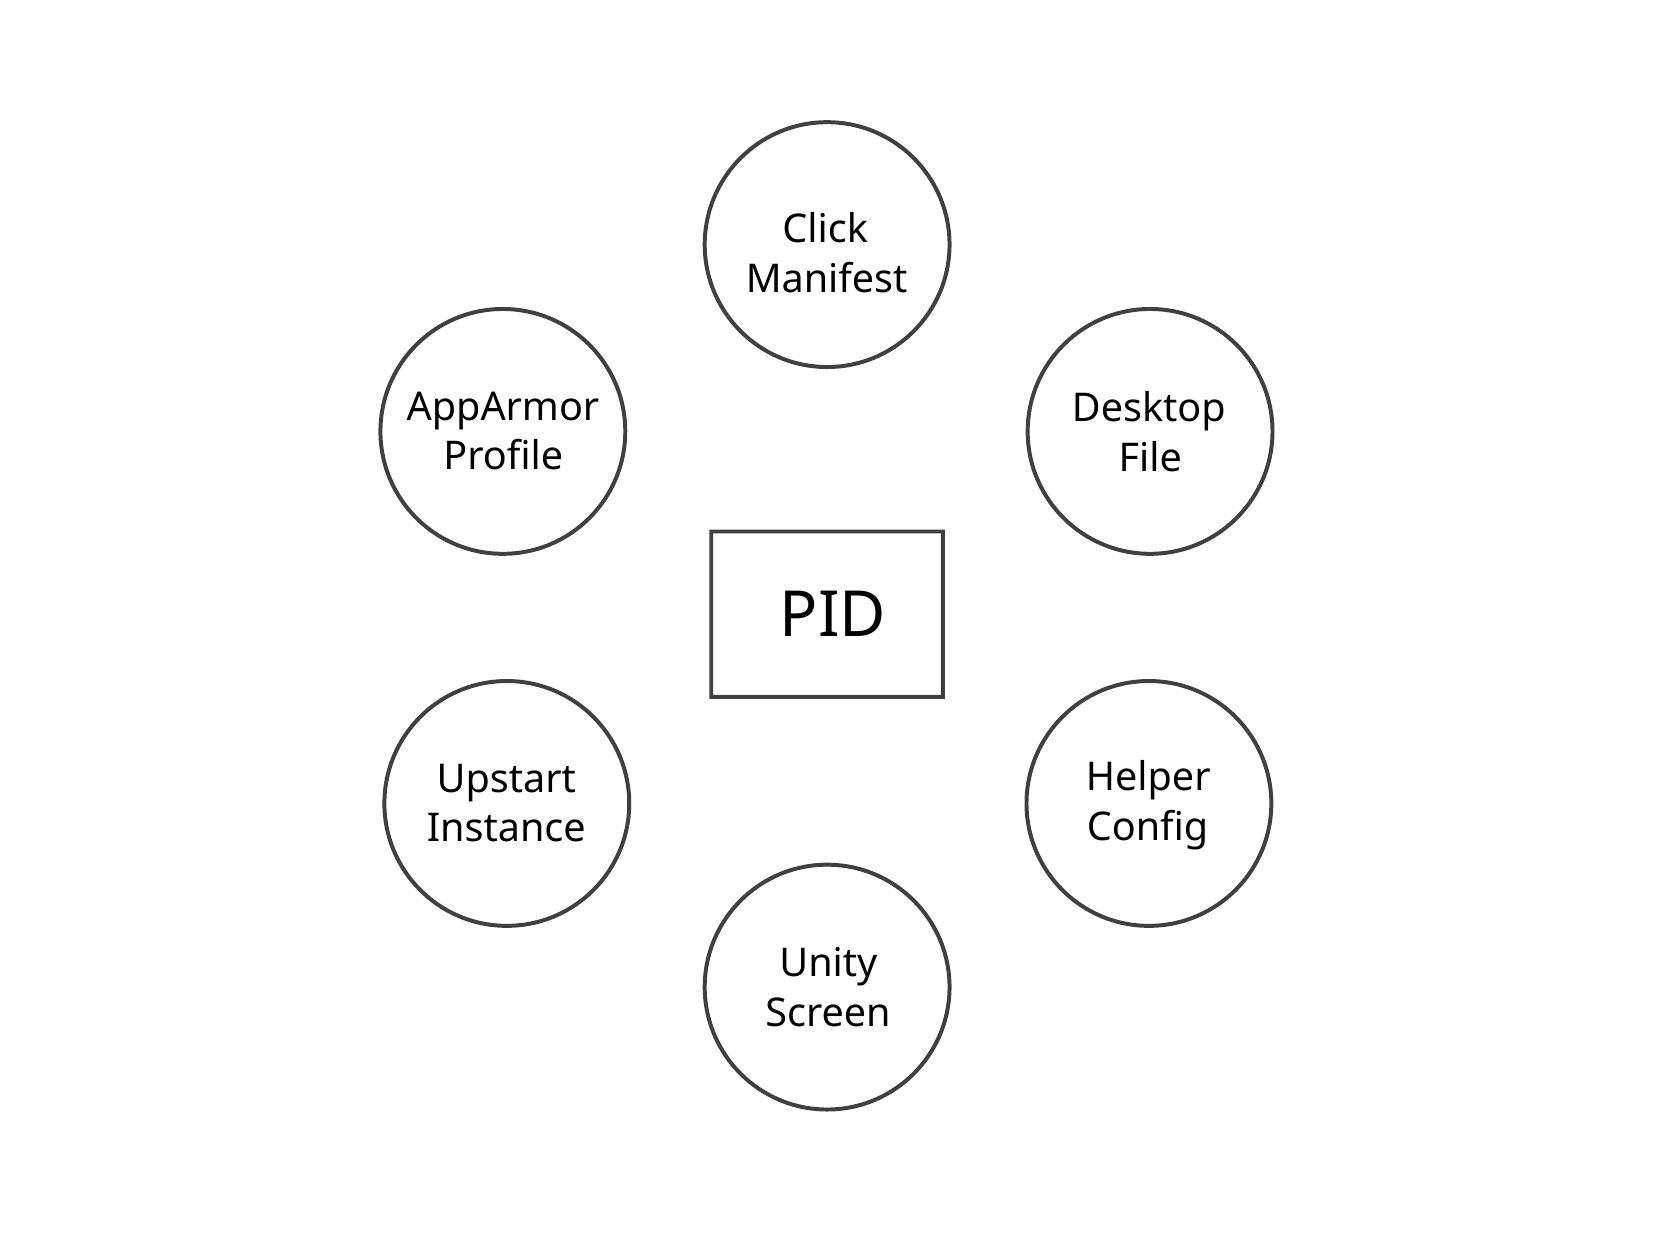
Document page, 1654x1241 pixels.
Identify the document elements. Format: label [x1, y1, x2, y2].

picture [337, 79, 1316, 1153]
